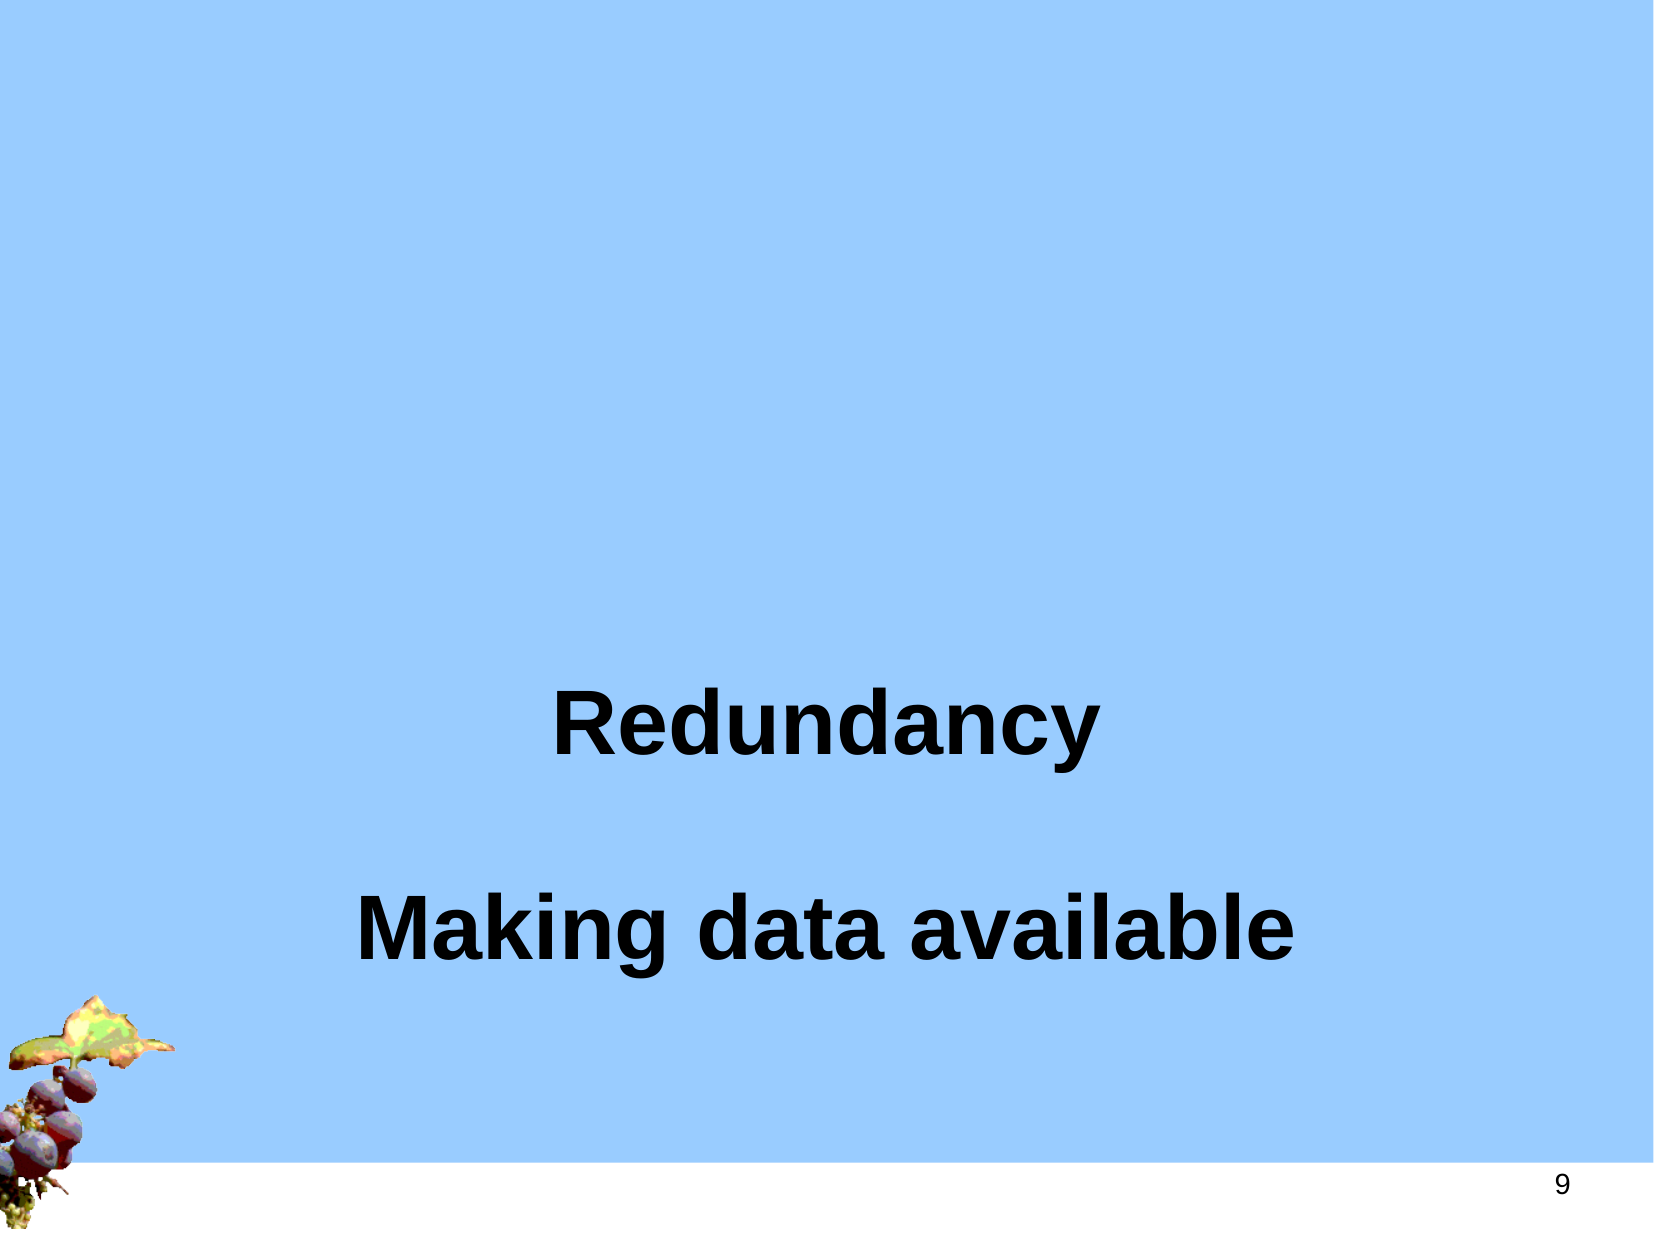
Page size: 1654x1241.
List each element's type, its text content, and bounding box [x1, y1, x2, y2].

title Redundancy Making data available [82, 261, 1571, 979]
picture [0, 990, 188, 1229]
